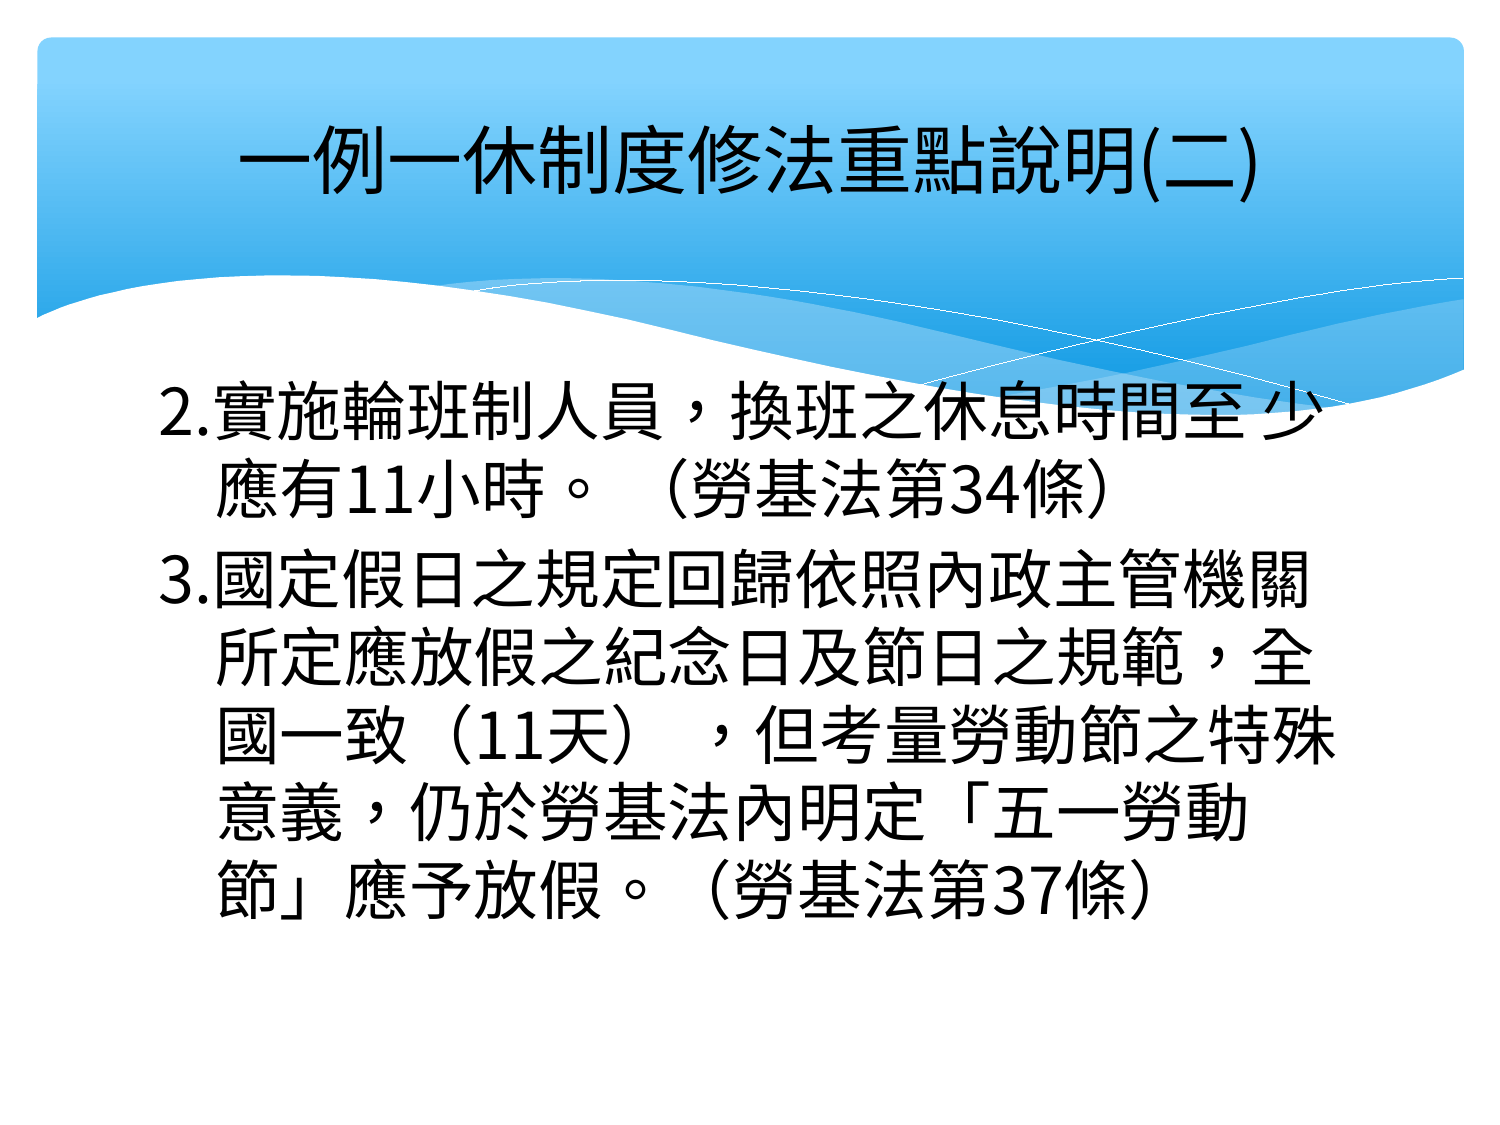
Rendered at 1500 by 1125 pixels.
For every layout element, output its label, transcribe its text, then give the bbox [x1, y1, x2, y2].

list 2.實施輪班制人員，換班之休息時間至 少應有11小時。 （勞基法第34條） 3.國定假日之規定回歸依照內政主管機關所定應放假之紀念日及節日之規範，全國一致（11天） ，但考量勞動節之特殊意義，仍於勞基法內明定「五一勞動節」應予放假。（勞基法第37條） [142, 363, 1359, 1005]
title 一例一休制度修法重點說明(二) [75, 55, 1425, 261]
